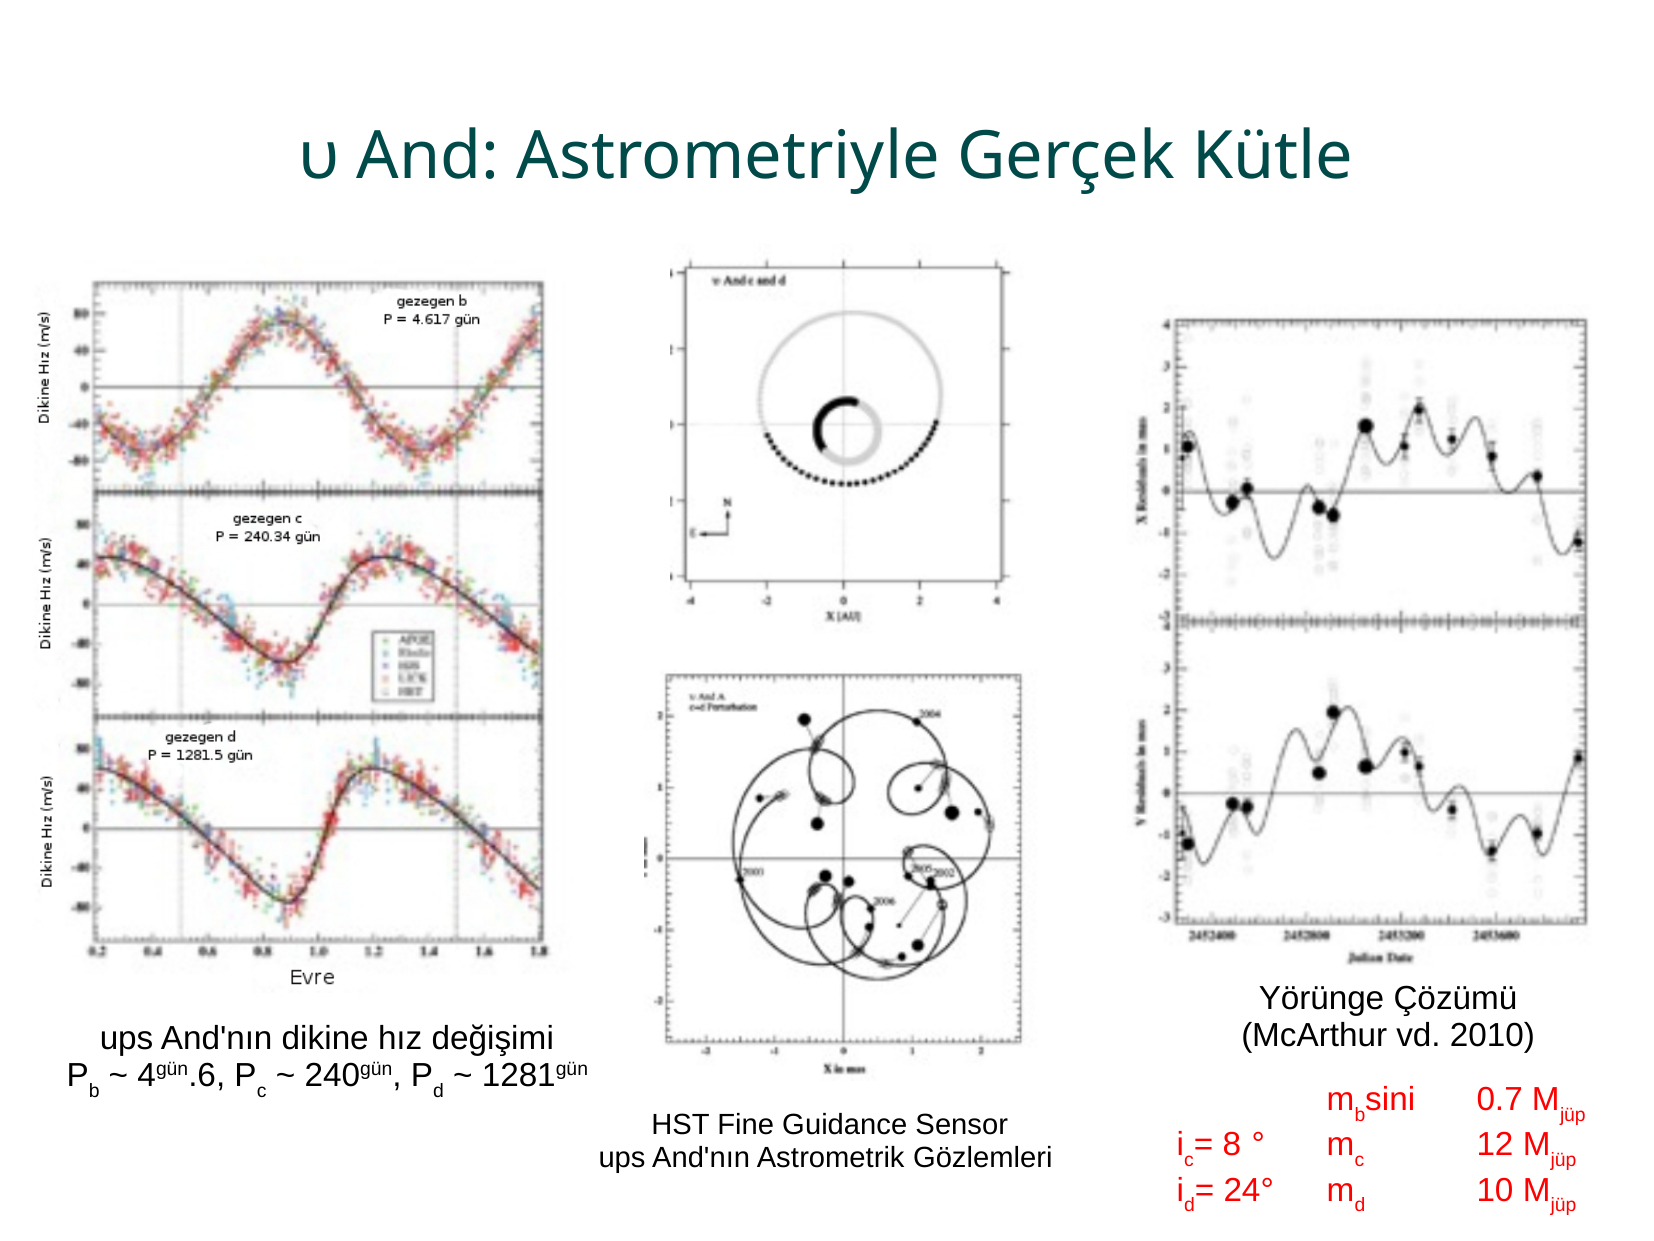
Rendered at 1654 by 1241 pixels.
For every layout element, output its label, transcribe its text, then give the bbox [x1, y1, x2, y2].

picture [644, 669, 1043, 1081]
picture [1127, 304, 1606, 976]
picture [32, 241, 574, 997]
text_box HST Fine Guidance Sensor ups And'nın Astrometrik Gözlemleri [521, 1100, 1131, 1202]
title υ And: Astrometriyle Gerçek Kütle [82, 49, 1571, 257]
picture [661, 243, 1024, 634]
text_box mbsini 0.7 Mjüp ic= 8 ° mc 12 Mjüp id= 24° md 10 Mjüp [1161, 1073, 1625, 1225]
text_box ups And'nın dikine hız değişimi Pb ~ 4gün.6, Pc ~ 240gün, Pd ~ 1281gün [23, 1012, 632, 1114]
text_box Yörünge Çözümü (McArthur vd. 2010) [1186, 976, 1590, 1062]
